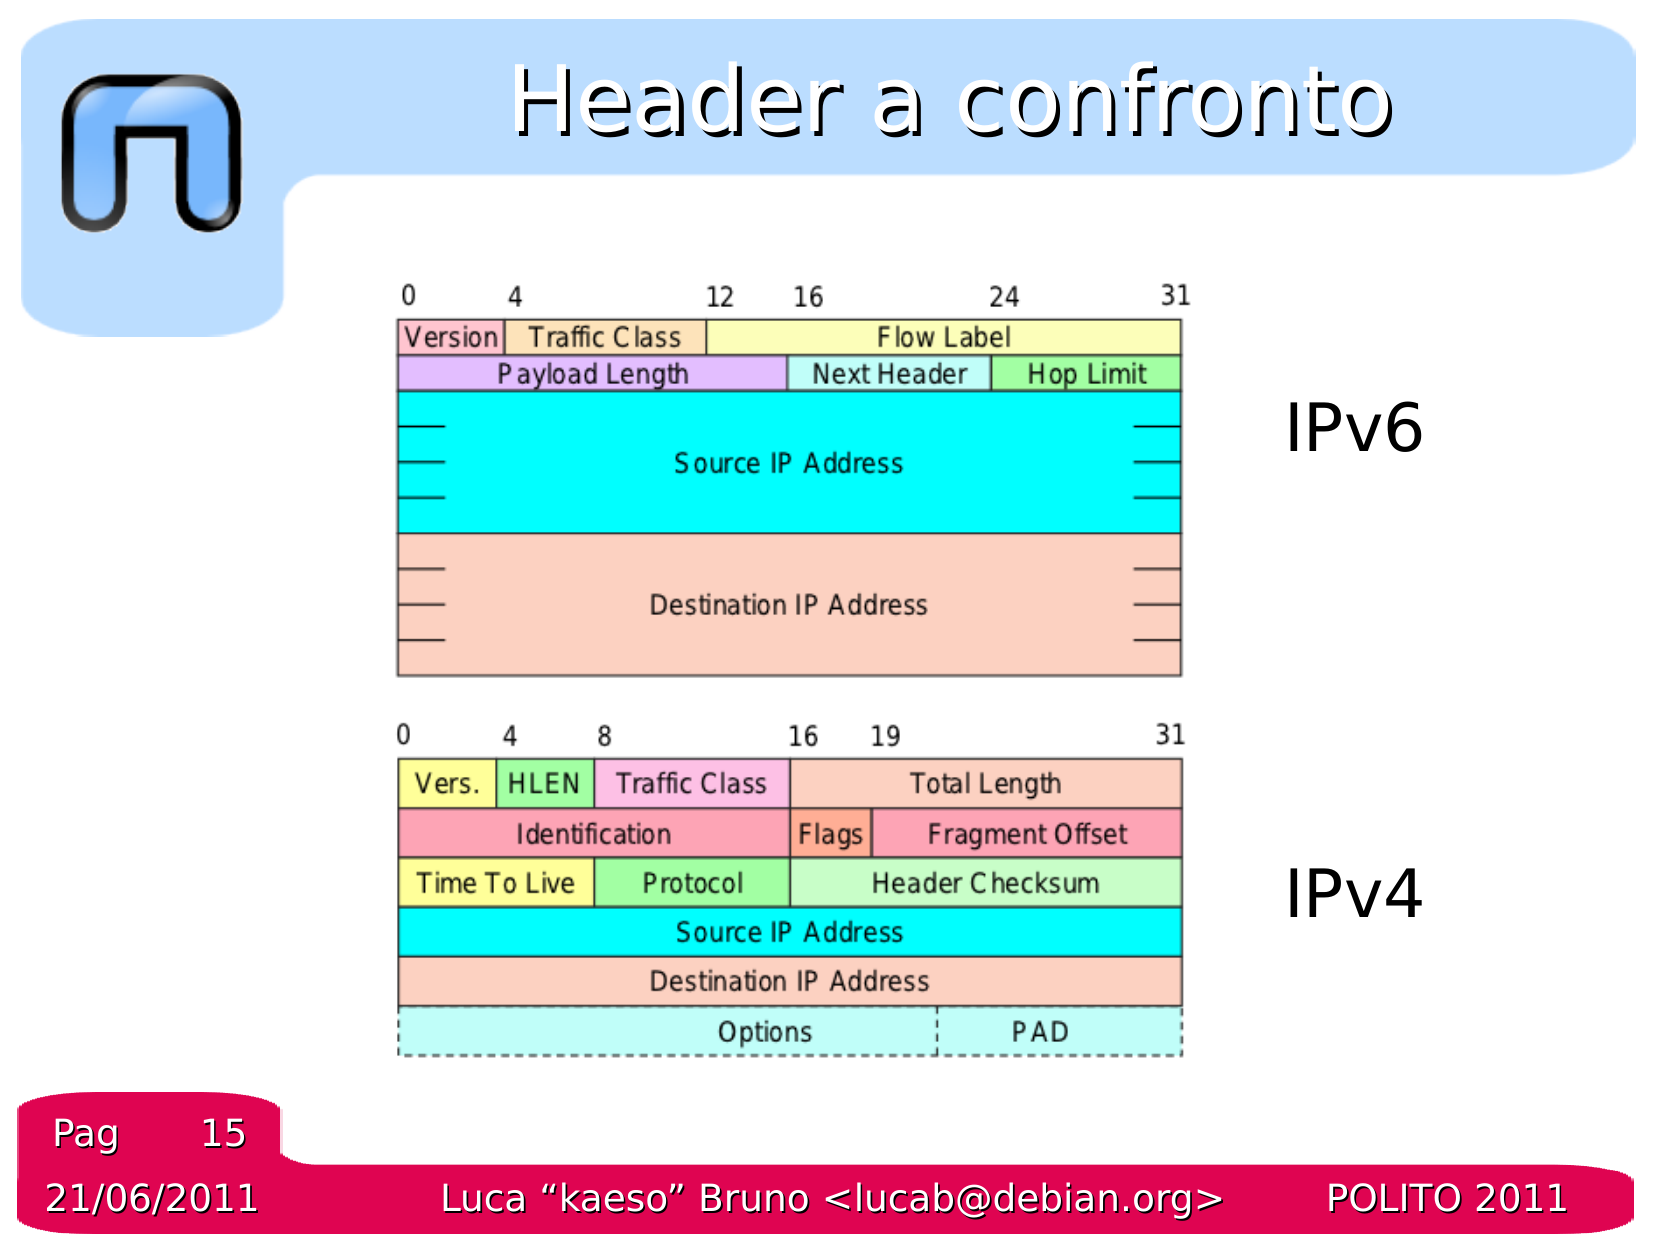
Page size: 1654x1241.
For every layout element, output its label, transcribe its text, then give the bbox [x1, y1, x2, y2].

text_box Luca “kaeso” Bruno <lucab@debian.org> POLITO 2011 [425, 1169, 1585, 1241]
picture [354, 265, 1208, 1063]
title Header a confronto [265, 3, 1636, 196]
text_box 21/06/2011 [29, 1169, 284, 1241]
text_box Pag <numero> [38, 1104, 424, 1178]
picture [0, 19, 1636, 337]
subtitle IPv6 IPv4 [324, 259, 1595, 1063]
picture [17, 1092, 1634, 1234]
